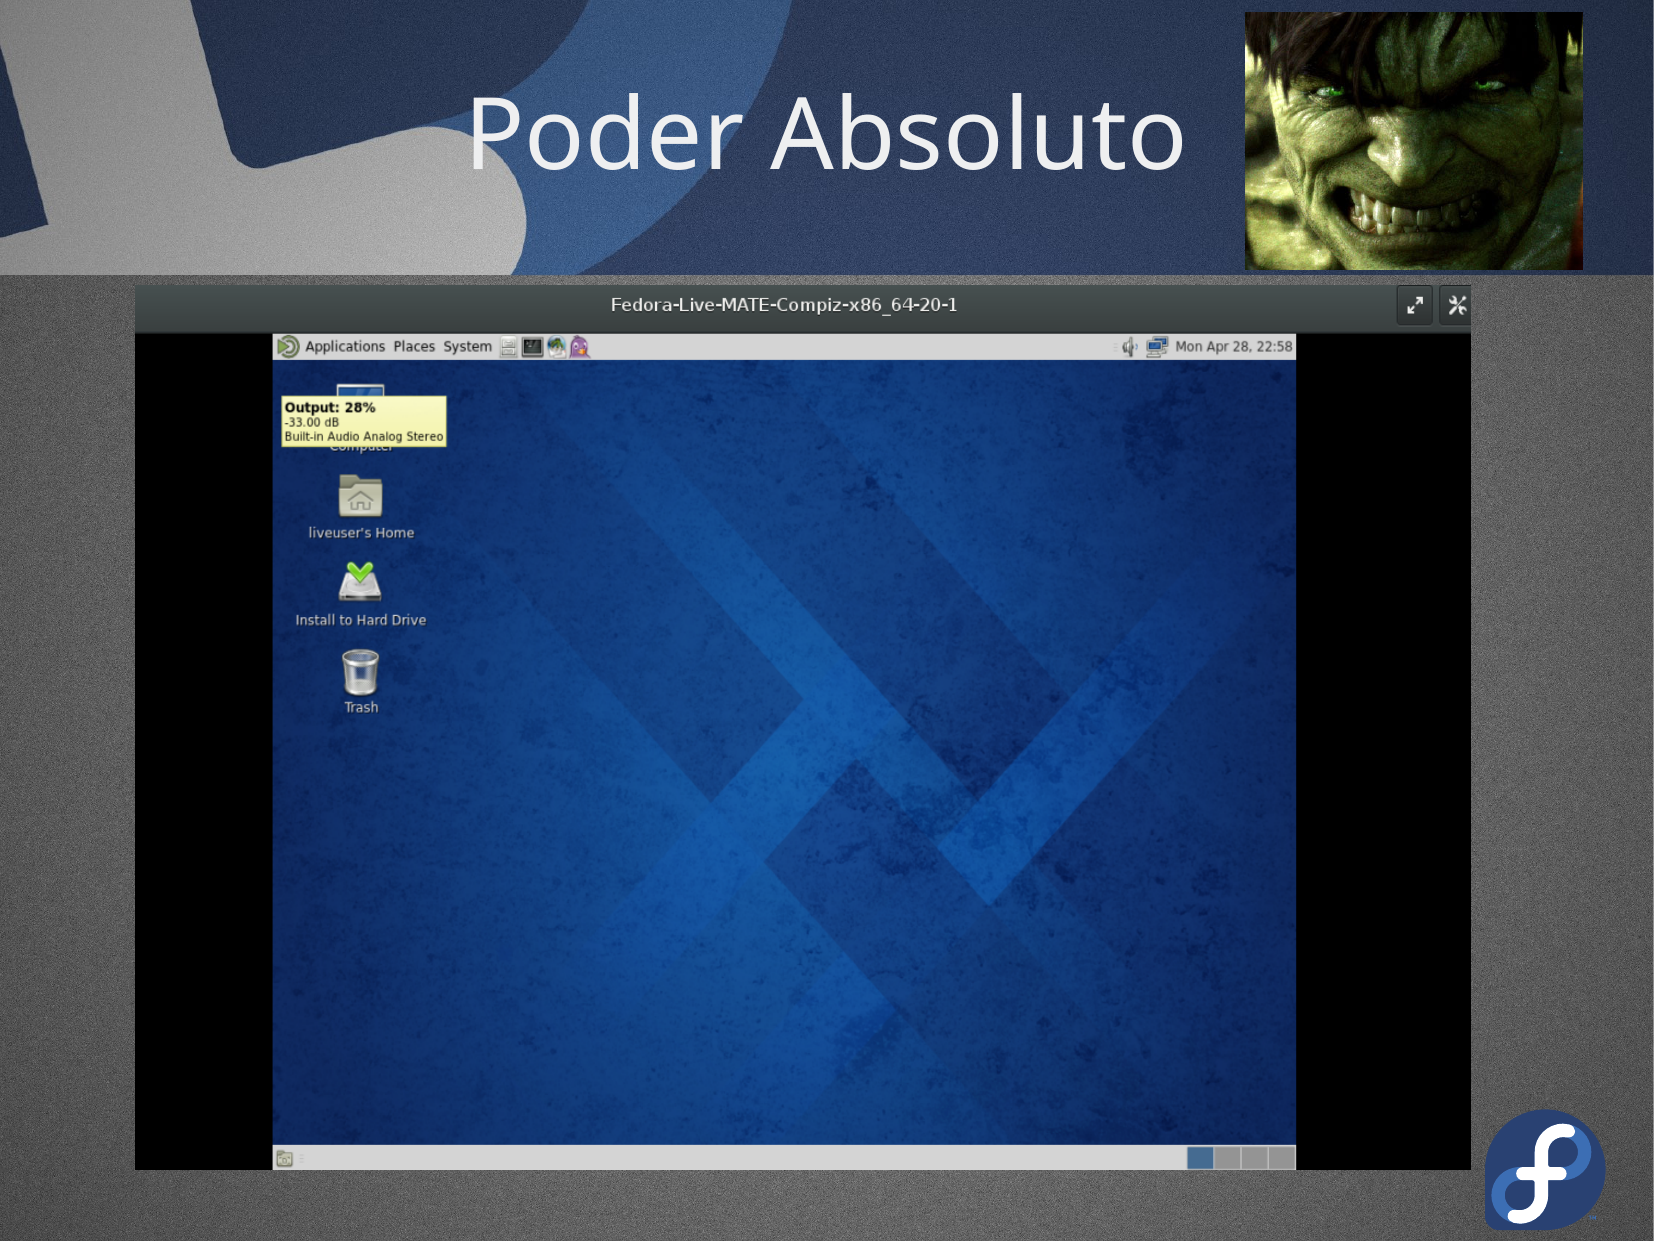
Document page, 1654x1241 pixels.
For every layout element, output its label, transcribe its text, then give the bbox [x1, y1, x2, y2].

text_box Poder Absoluto [88, 29, 1245, 237]
picture [0, 0, 1654, 1241]
